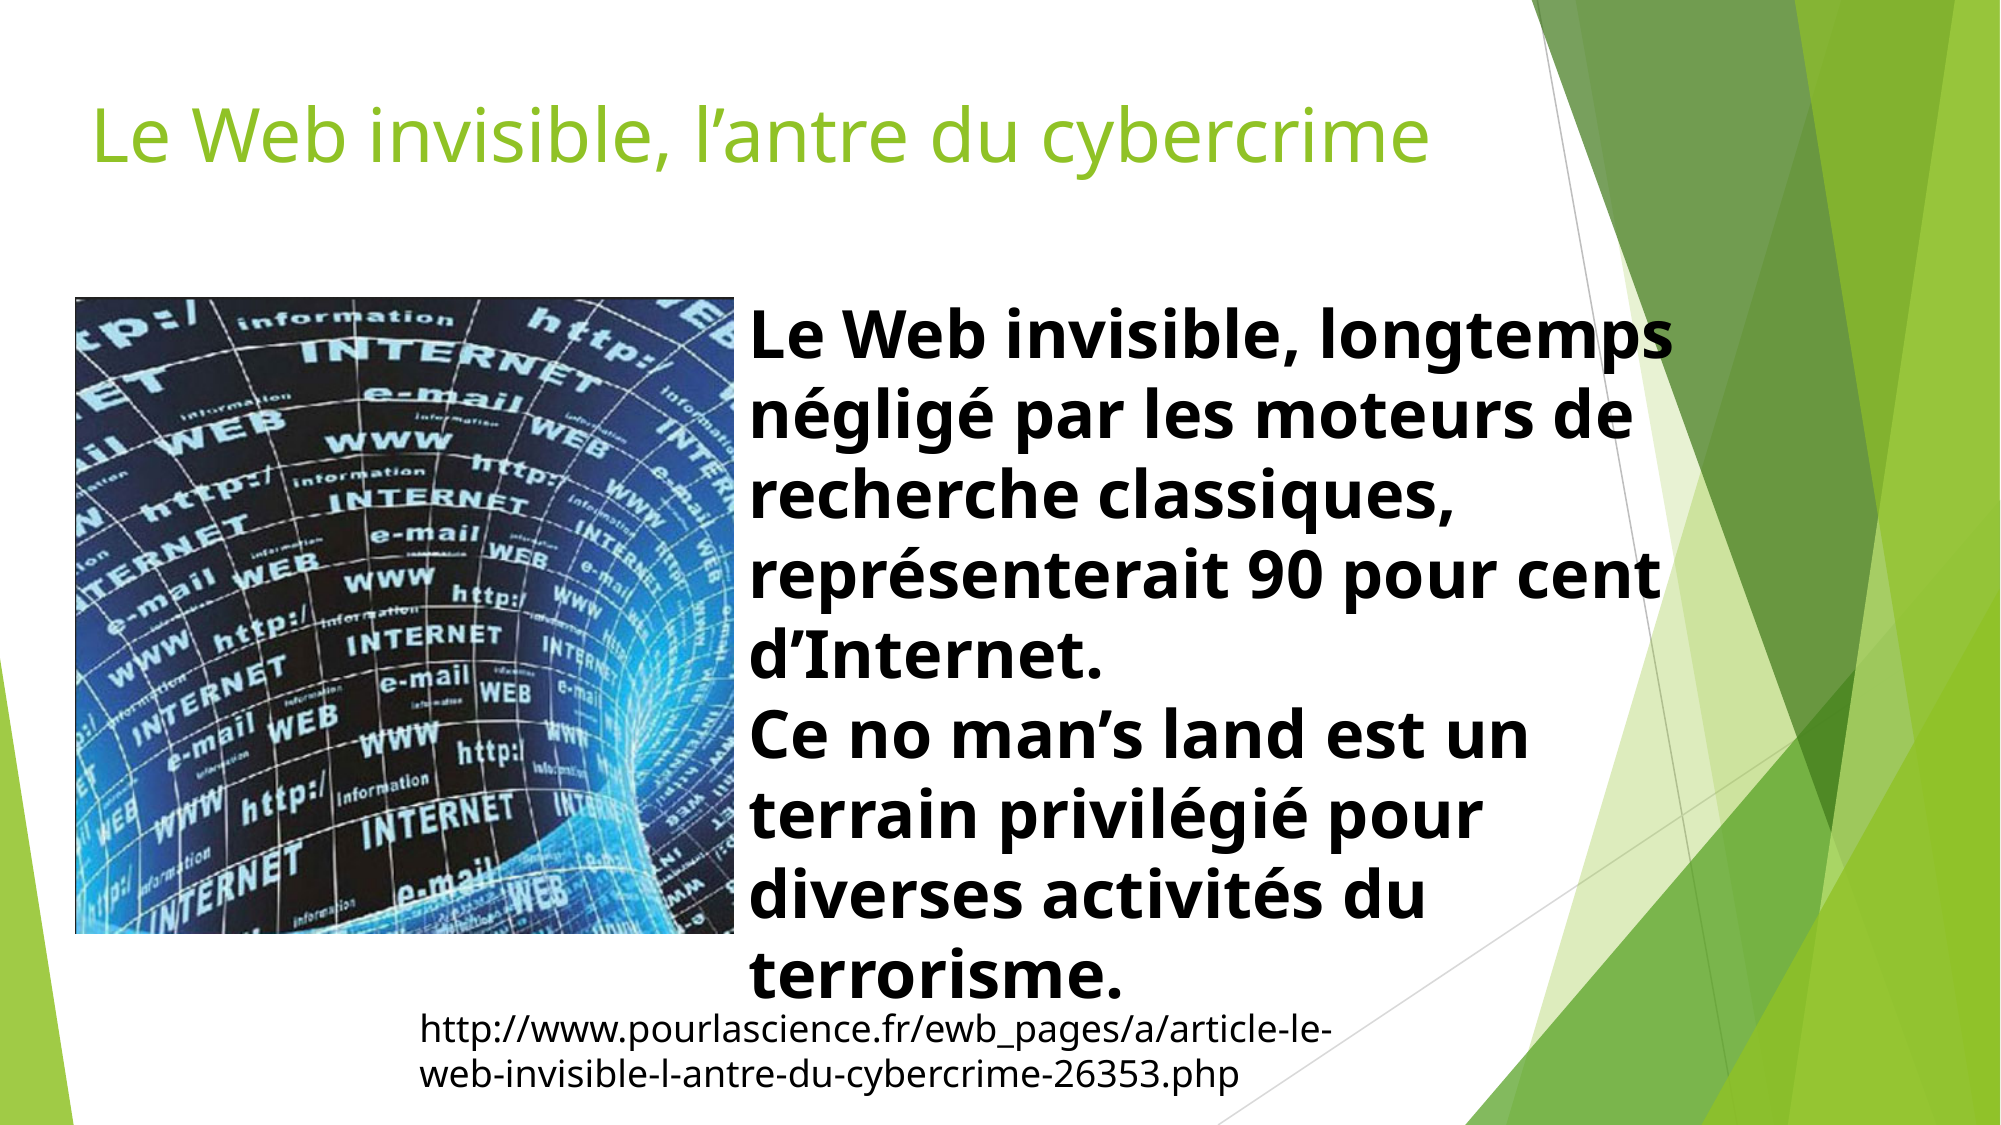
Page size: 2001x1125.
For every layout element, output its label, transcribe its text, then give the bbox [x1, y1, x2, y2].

picture [75, 297, 733, 934]
text_box http://www.pourlascience.fr/ewb_pages/a/article-le-web-invisible-l-antre-du-cybercrime-26353.php [404, 998, 1404, 1103]
title Le Web invisible, l’antre du cybercrime [75, 80, 1686, 297]
text_box Le Web invisible, longtemps négligé par les moteurs de recherche classiques, représenterait 90 pour cent d’Internet. Ce no man’s land est un terrain privilégié pour diverses activités du terrorisme. [733, 285, 1782, 1020]
